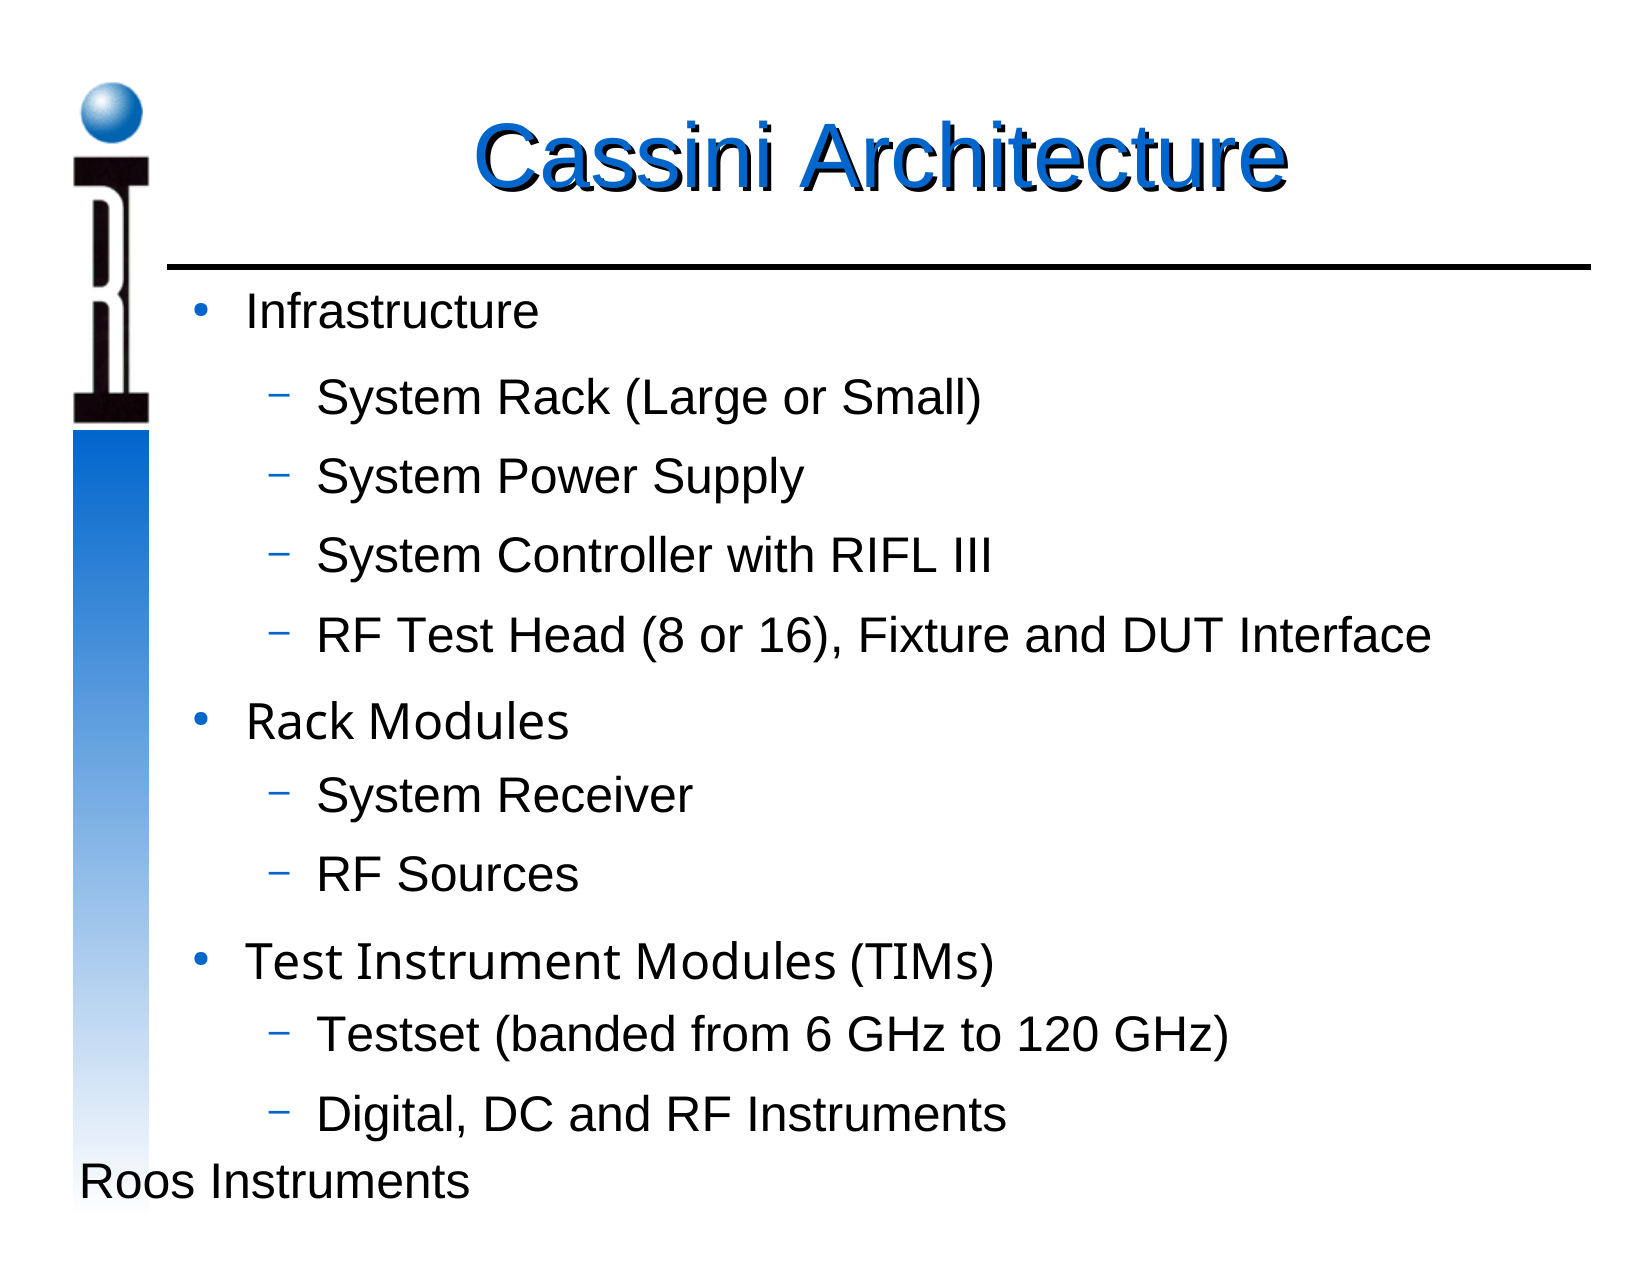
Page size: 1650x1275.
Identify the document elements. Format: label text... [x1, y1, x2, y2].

picture [69, 78, 154, 430]
title Cassini Architecture [171, 59, 1591, 253]
list Infrastructure System Rack (Large or Small) System Power Supply System Controller with RIFL III RF Test Head (8 or 16), Fixture and DUT Interface Rack Modules System Receiver RF Sources Test Instrument Modules (TIMs) Testset (banded from 6 GHz to 120 GHz) Digital, DC and RF Instruments [174, 283, 1591, 1197]
